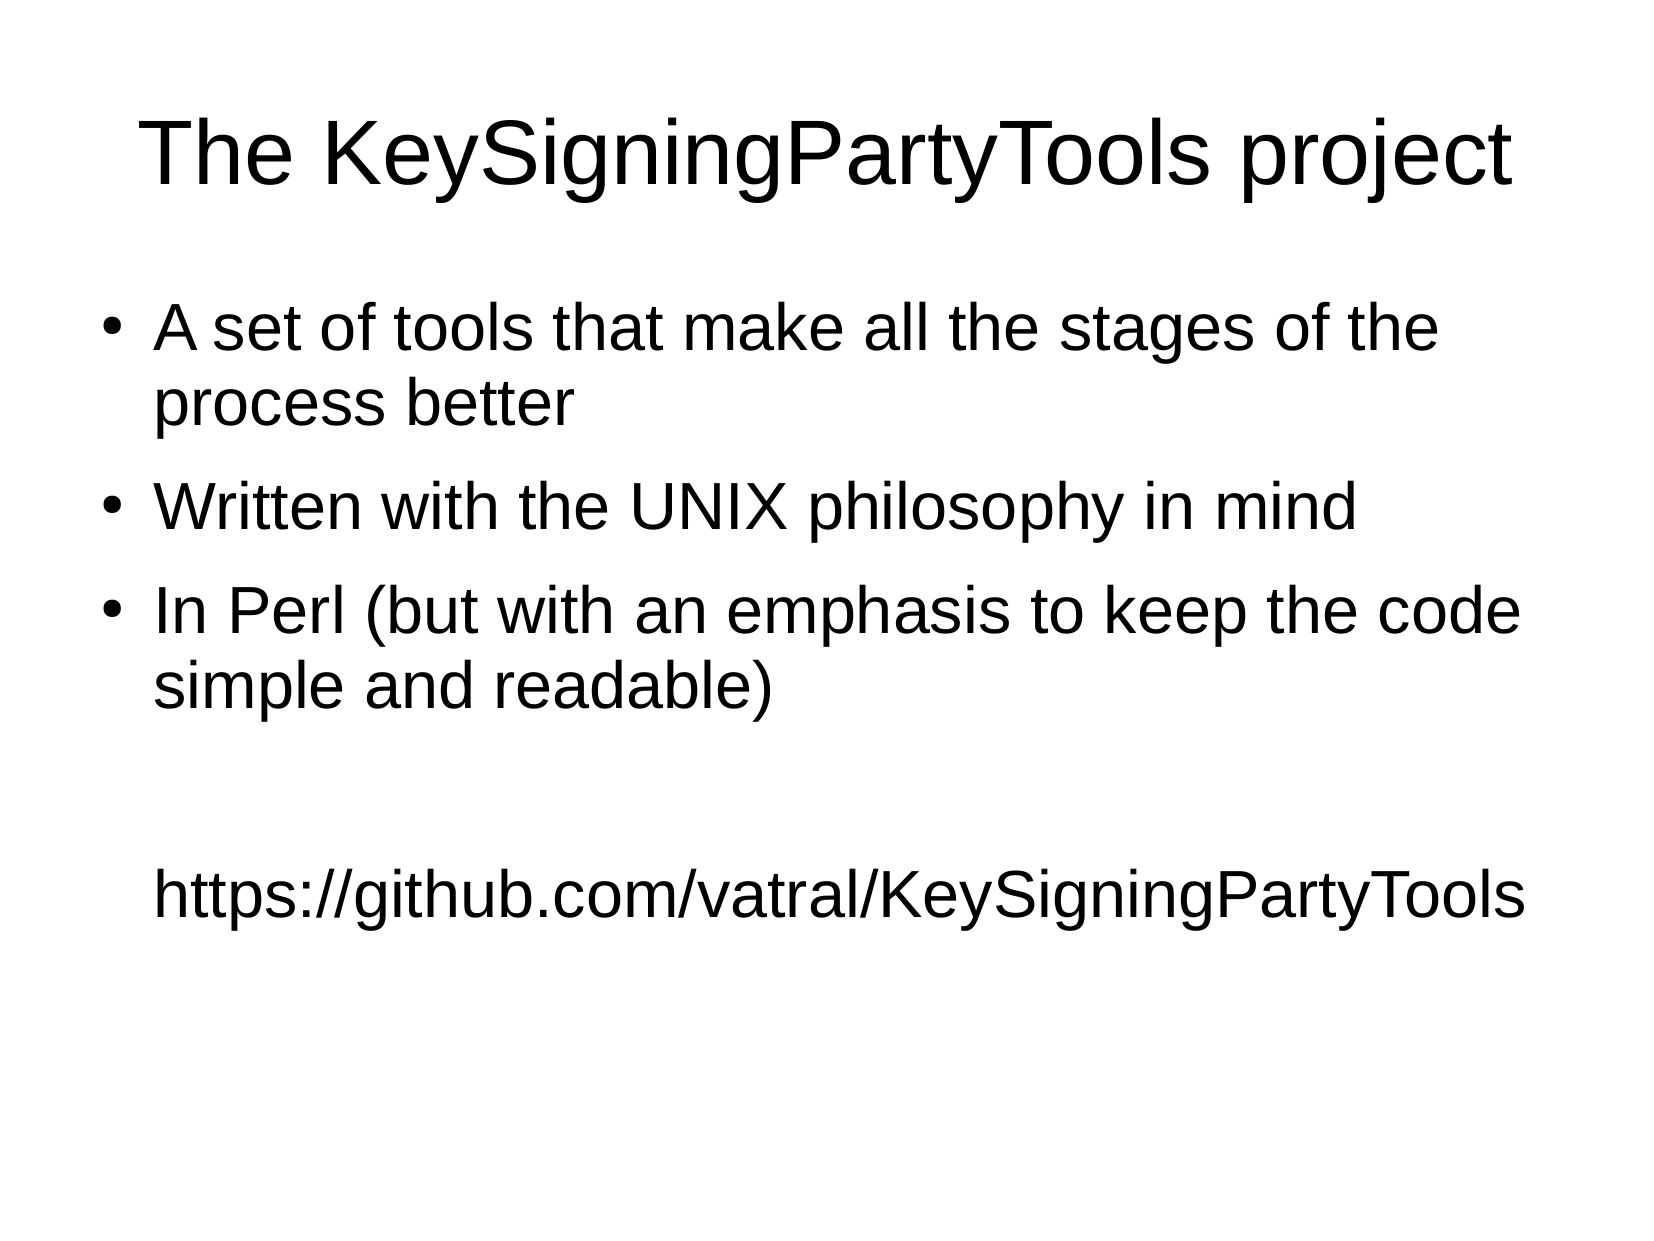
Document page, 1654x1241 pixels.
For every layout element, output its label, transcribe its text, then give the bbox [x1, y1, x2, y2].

list A set of tools that make all the stages of the process better Written with the UNIX philosophy in mind In Perl (but with an emphasis to keep the code simple and readable) https://github.com/vatral/KeySigningPartyTools [82, 290, 1571, 1010]
title The KeySigningPartyTools project [82, 49, 1571, 257]
